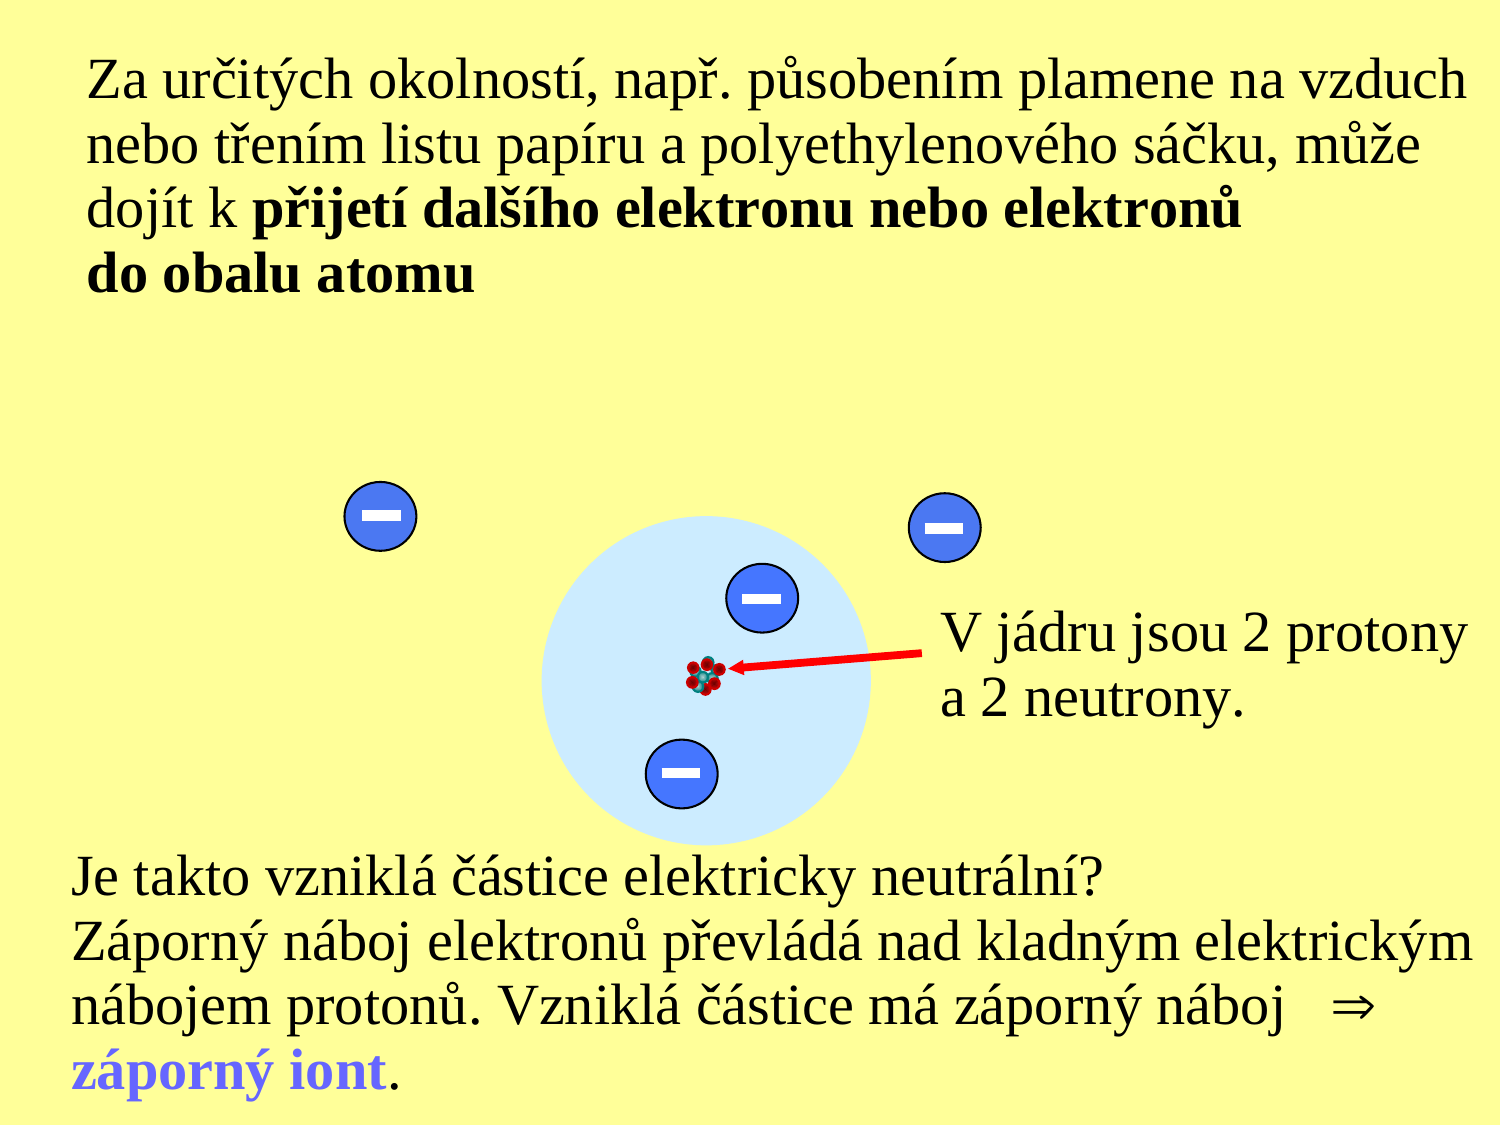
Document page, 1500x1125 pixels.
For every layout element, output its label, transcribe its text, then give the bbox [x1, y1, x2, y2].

text_box [344, 481, 417, 551]
text_box [908, 493, 981, 563]
text_box V jádru jsou 2 protony a 2 neutrony. [925, 592, 1484, 737]
text_box Je takto vzniklá částice elektricky neutrální? Záporný náboj elektronů převládá nad kladným elektrickým nábojem protonů. Vzniklá částice má záporný náboj  záporný iont. [56, 835, 1489, 1110]
text_box Za určitých okolností, např. působením plamene na vzduch nebo třením listu papíru a polyethylenového sáčku, může dojít k přijetí dalšího elektronu nebo elektronů do obalu atomu [71, 38, 1484, 313]
text_box [543, 517, 870, 835]
